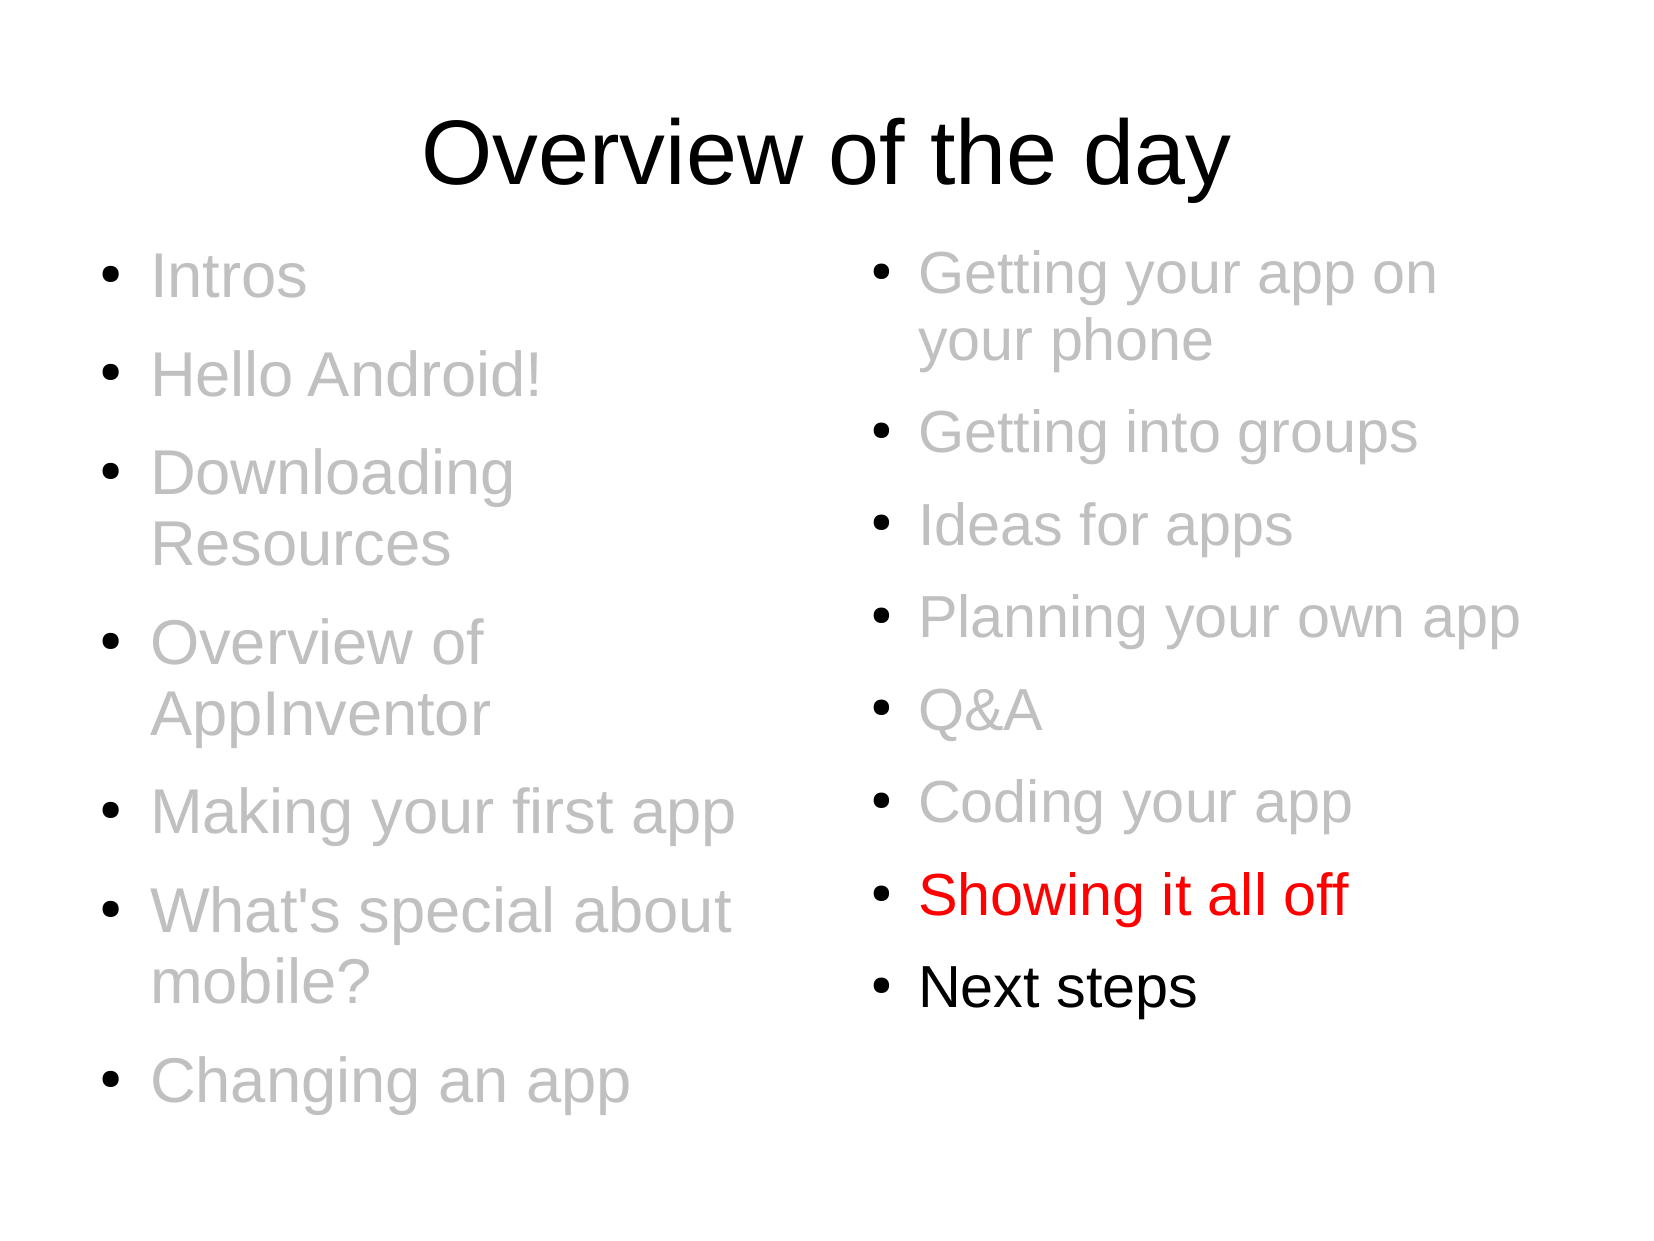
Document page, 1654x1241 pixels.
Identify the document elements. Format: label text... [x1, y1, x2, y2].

list Getting your app on your phone Getting into groups Ideas for apps Planning your own app Q&A Coding your app Showing it all off Next steps [855, 240, 1566, 1025]
title Overview of the day [82, 49, 1571, 257]
list Intros Hello Android! Downloading Resources Overview of AppInventor Making your first app What's special about mobile? Changing an app [82, 240, 793, 1126]
